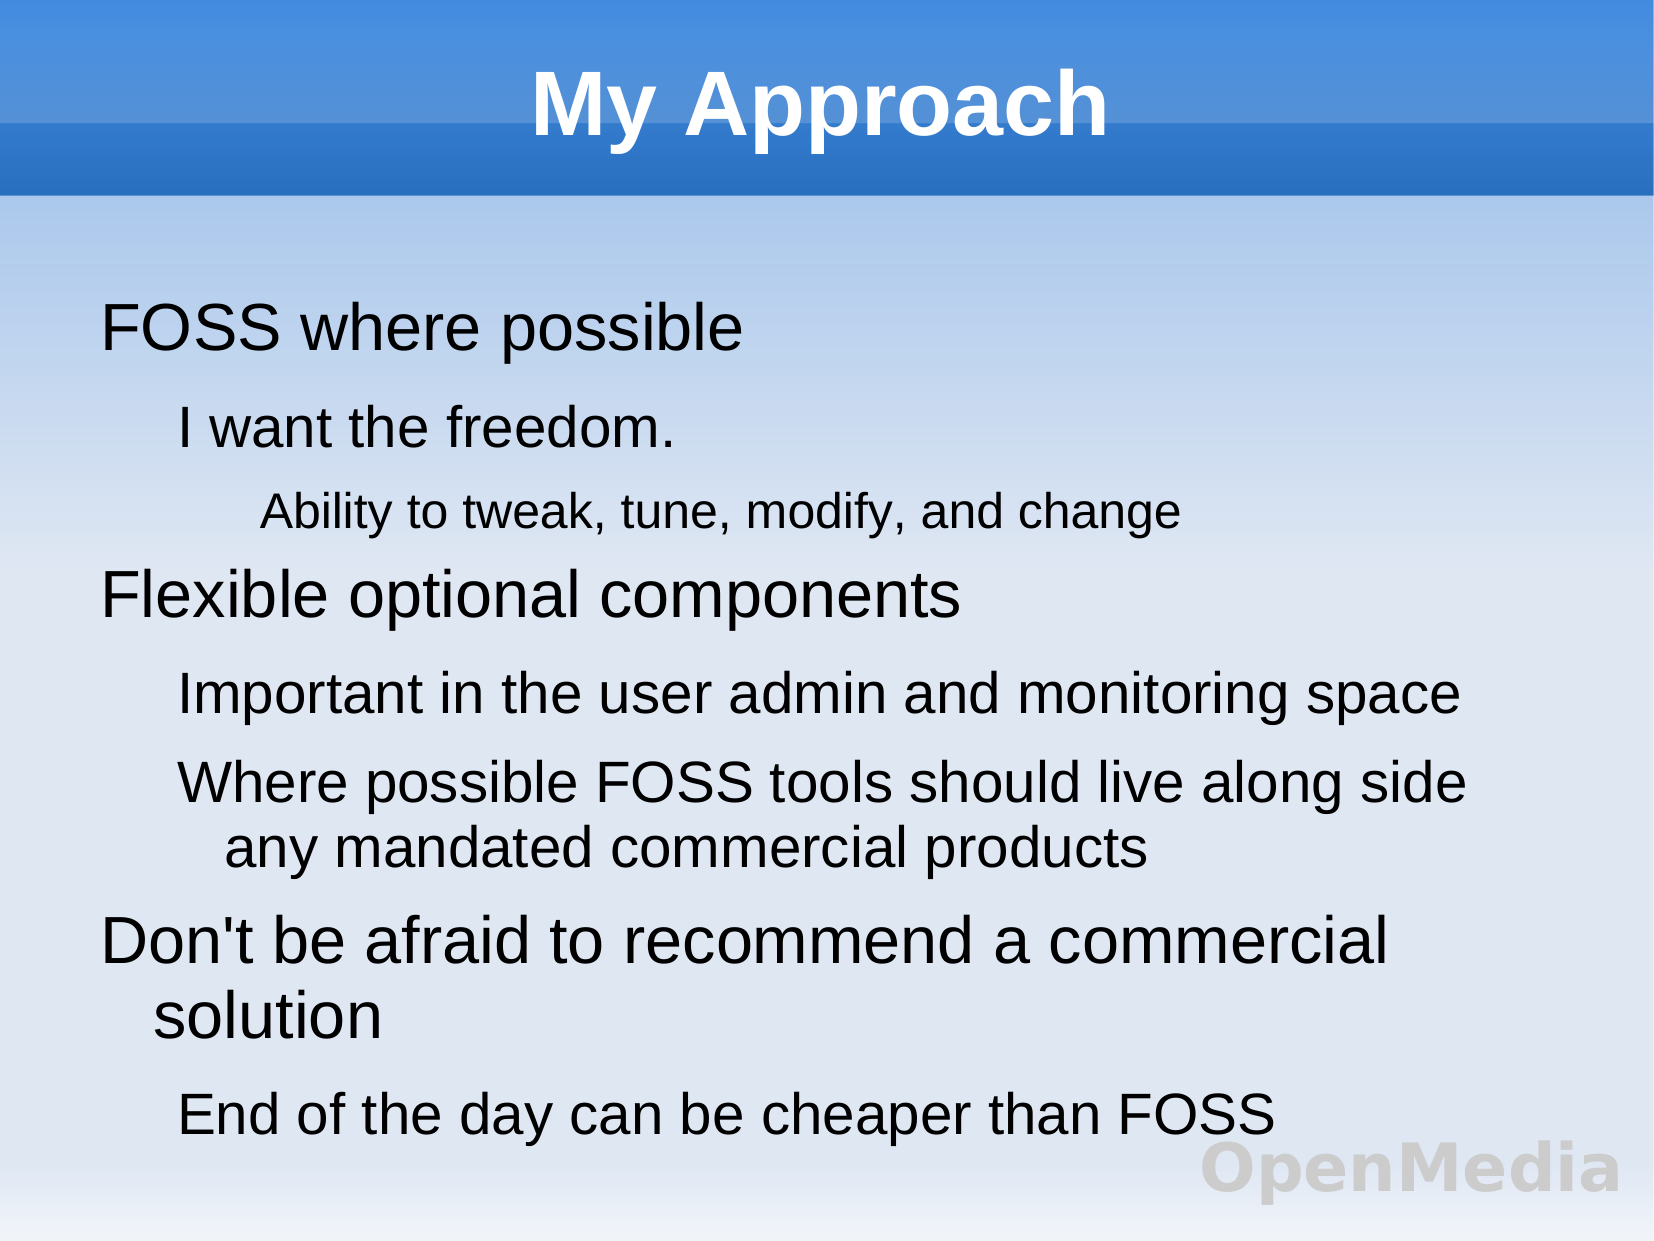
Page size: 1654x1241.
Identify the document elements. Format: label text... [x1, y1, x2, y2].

list FOSS where possible I want the freedom. Ability to tweak, tune, modify, and change Flexible optional components Important in the user admin and monitoring space Where possible FOSS tools should live along side any mandated commercial products Don't be afraid to recommend a commercial solution End of the day can be cheaper than FOSS [82, 290, 1571, 1148]
picture [0, 0, 1654, 1241]
title My Approach [76, 7, 1565, 200]
